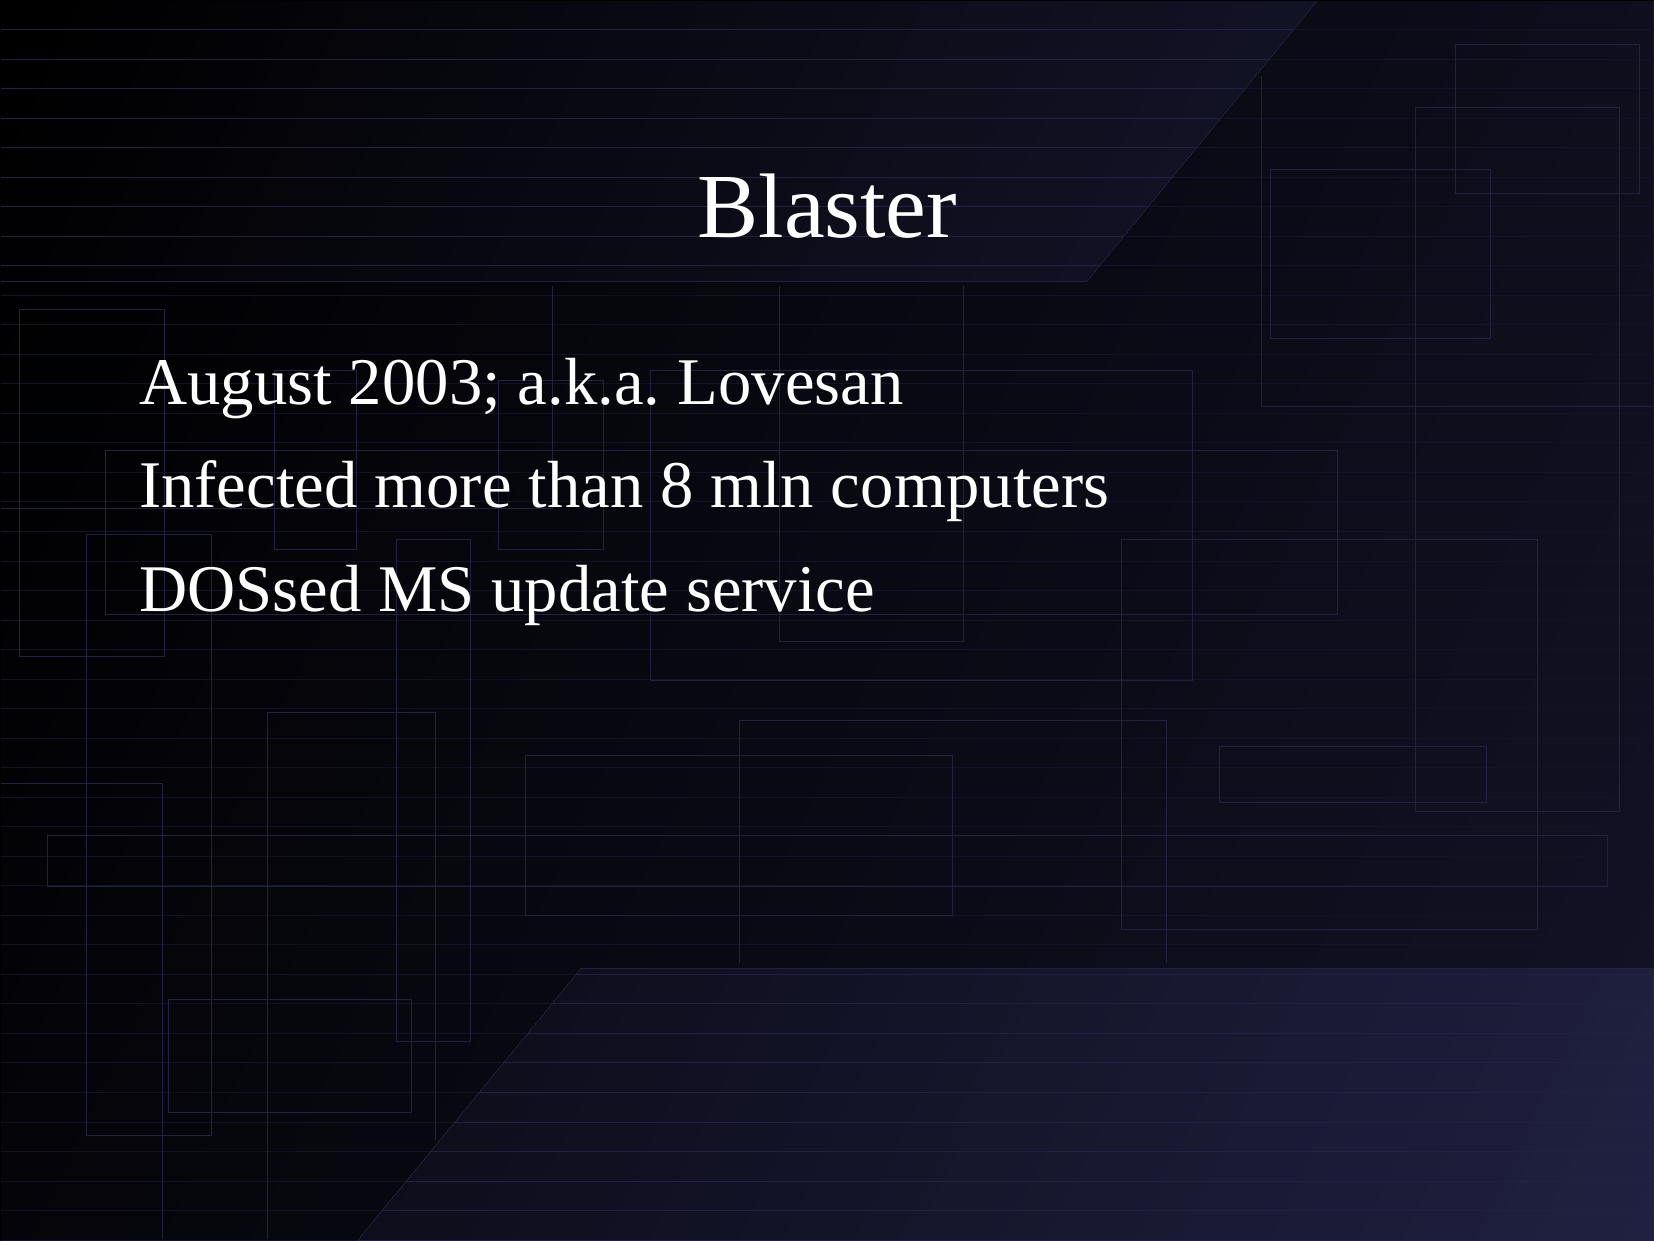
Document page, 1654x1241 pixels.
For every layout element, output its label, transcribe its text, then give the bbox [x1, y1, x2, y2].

title Blaster [121, 102, 1534, 311]
list August 2003; a.k.a. Lovesan Infected more than 8 mln computers DOSsed MS update service [121, 344, 1534, 1127]
